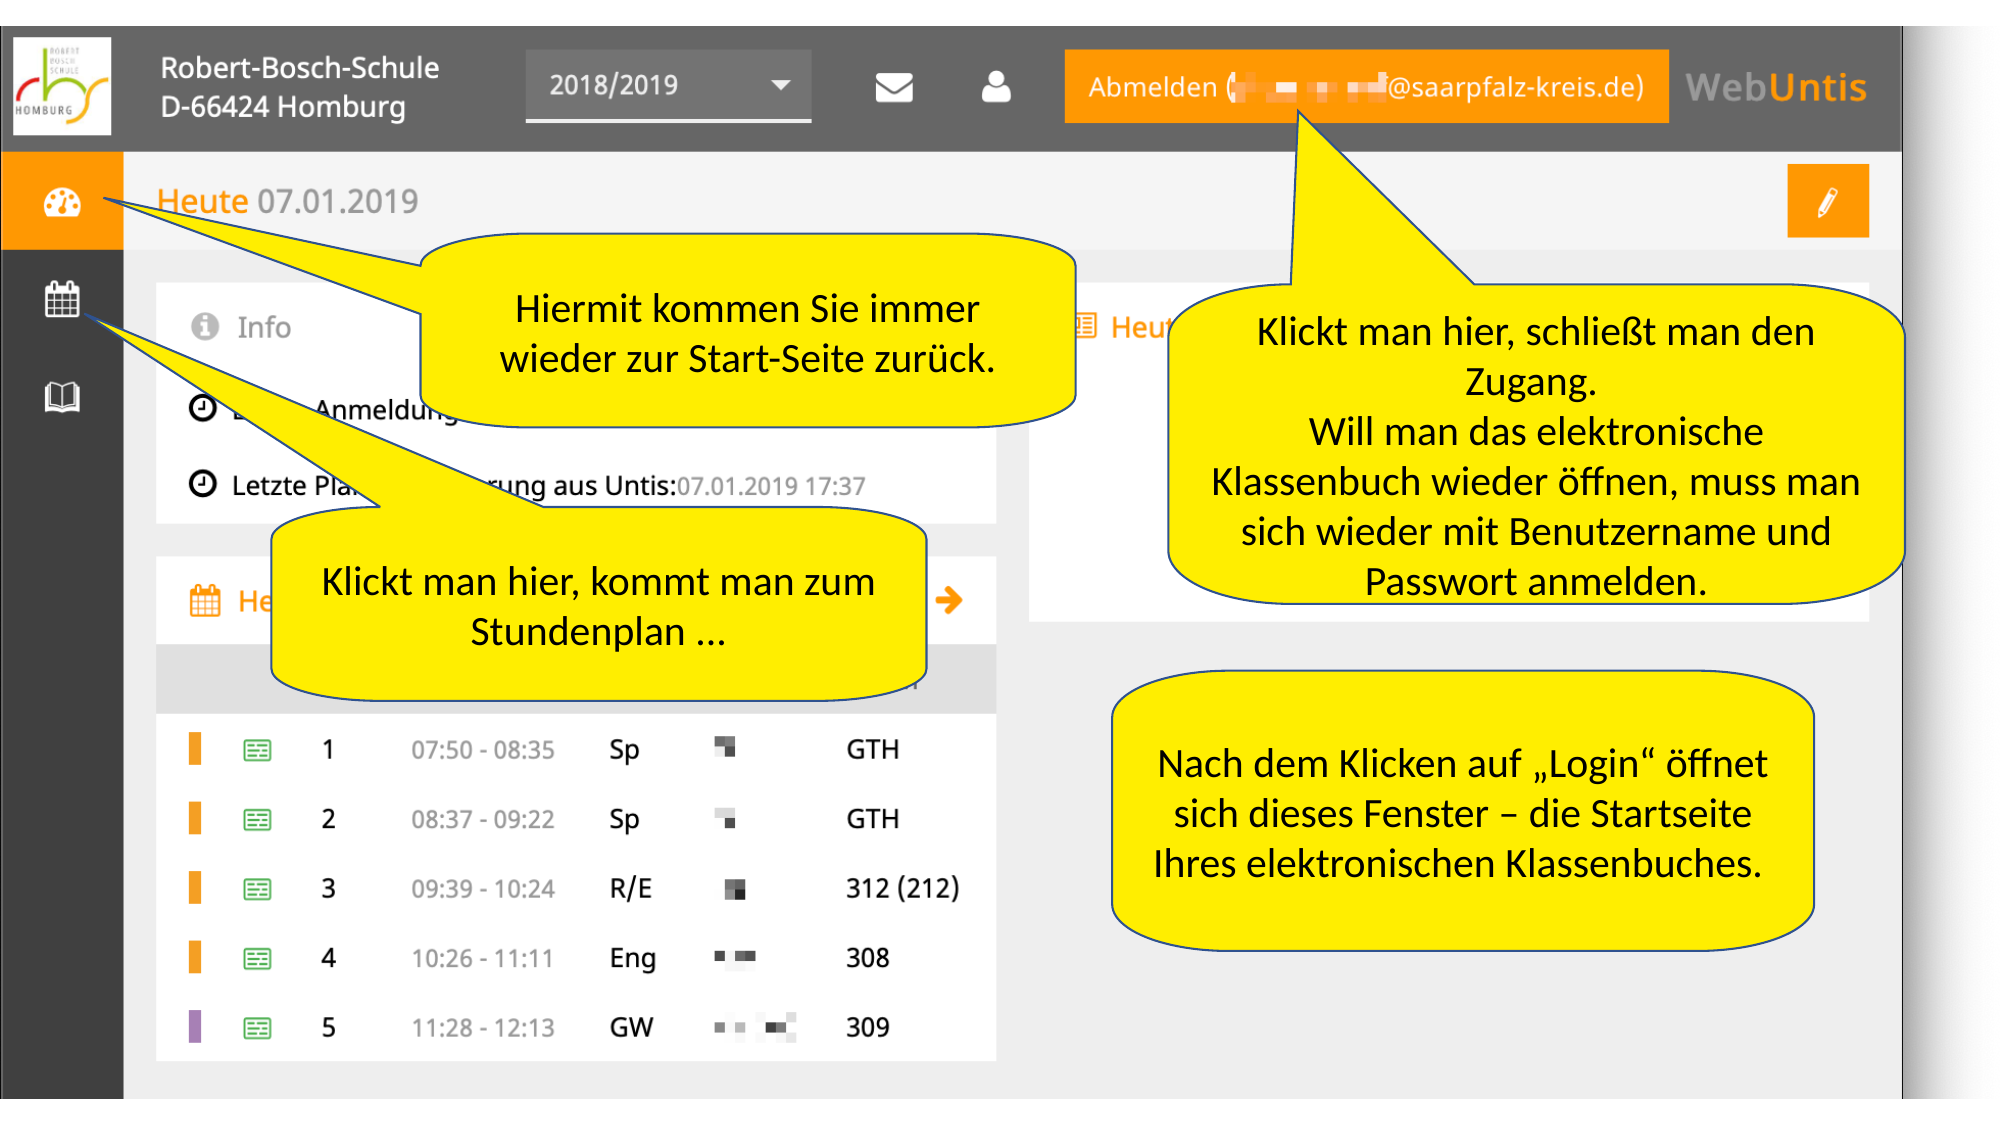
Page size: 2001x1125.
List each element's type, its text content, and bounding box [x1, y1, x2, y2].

text_box Hiermit kommen Sie immer wieder zur Start-Seite zurück. [103, 197, 1076, 428]
text_box Nach dem Klicken auf „Login“ öffnet sich dieses Fenster – die Startseite Ihres elektronischen Klassenbuches. [1112, 670, 1815, 951]
picture [0, 26, 2000, 1099]
text_box Klickt man hier, kommt man zum Stundenplan ... [84, 313, 927, 701]
text_box Klickt man hier, schließt man den Zugang. Will man das elektronische Klassenbuch wieder öffnen, muss man sich wieder mit Benutzername und Passwort anmelden. [1168, 111, 1906, 604]
